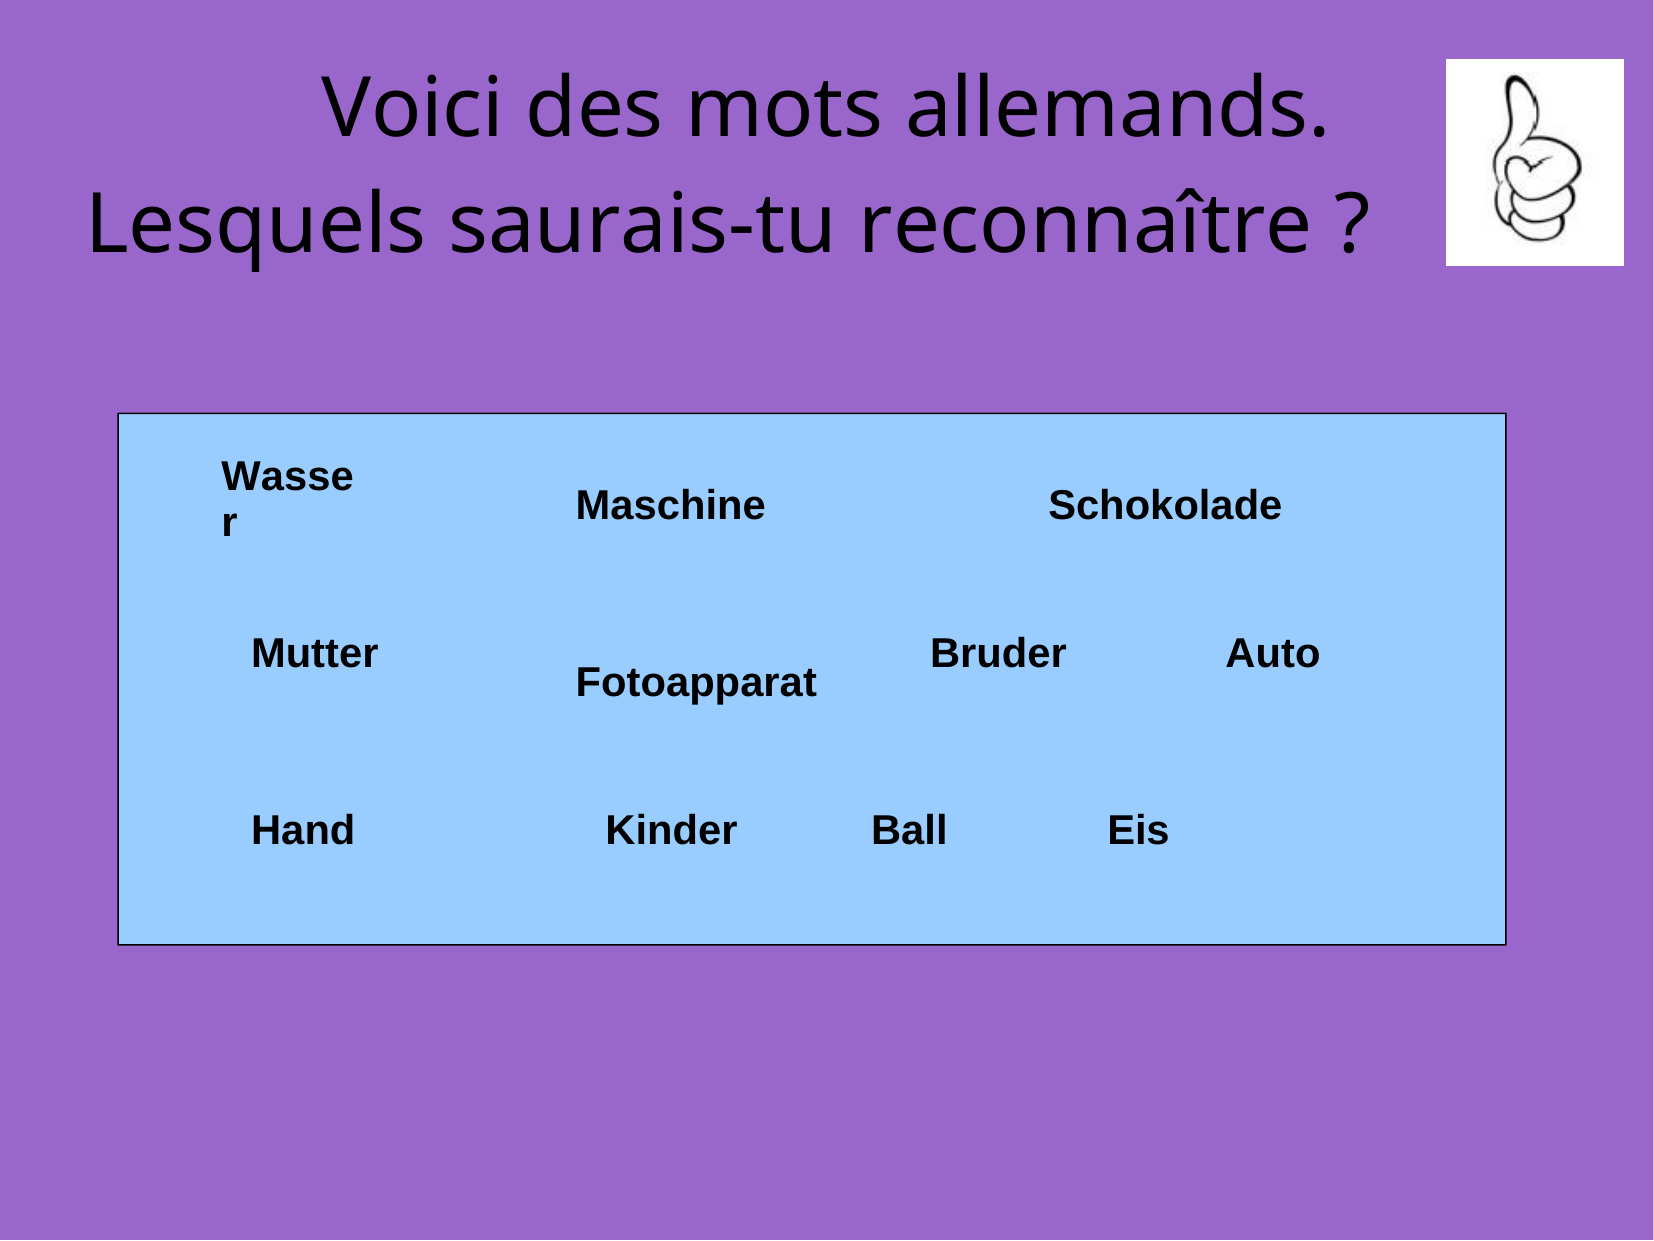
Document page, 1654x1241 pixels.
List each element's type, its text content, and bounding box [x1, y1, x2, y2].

list [82, 290, 1571, 1109]
title Voici des mots allemands. Lesquels saurais-tu reconnaître ? [82, 0, 1571, 290]
text_box Auto [1210, 620, 1336, 682]
text_box Hand [236, 797, 384, 859]
text_box Schokolade [1033, 472, 1329, 534]
text_box Bruder [915, 620, 1093, 682]
text_box Ball [856, 797, 1004, 859]
text_box [118, 413, 1506, 945]
text_box Wasser [206, 442, 384, 505]
picture [1446, 59, 1624, 266]
text_box Eis [1092, 797, 1211, 859]
text_box Maschine [560, 472, 798, 534]
text_box Kinder [590, 797, 768, 859]
text_box Fotoapparat [560, 649, 857, 711]
text_box Mutter [236, 620, 414, 682]
